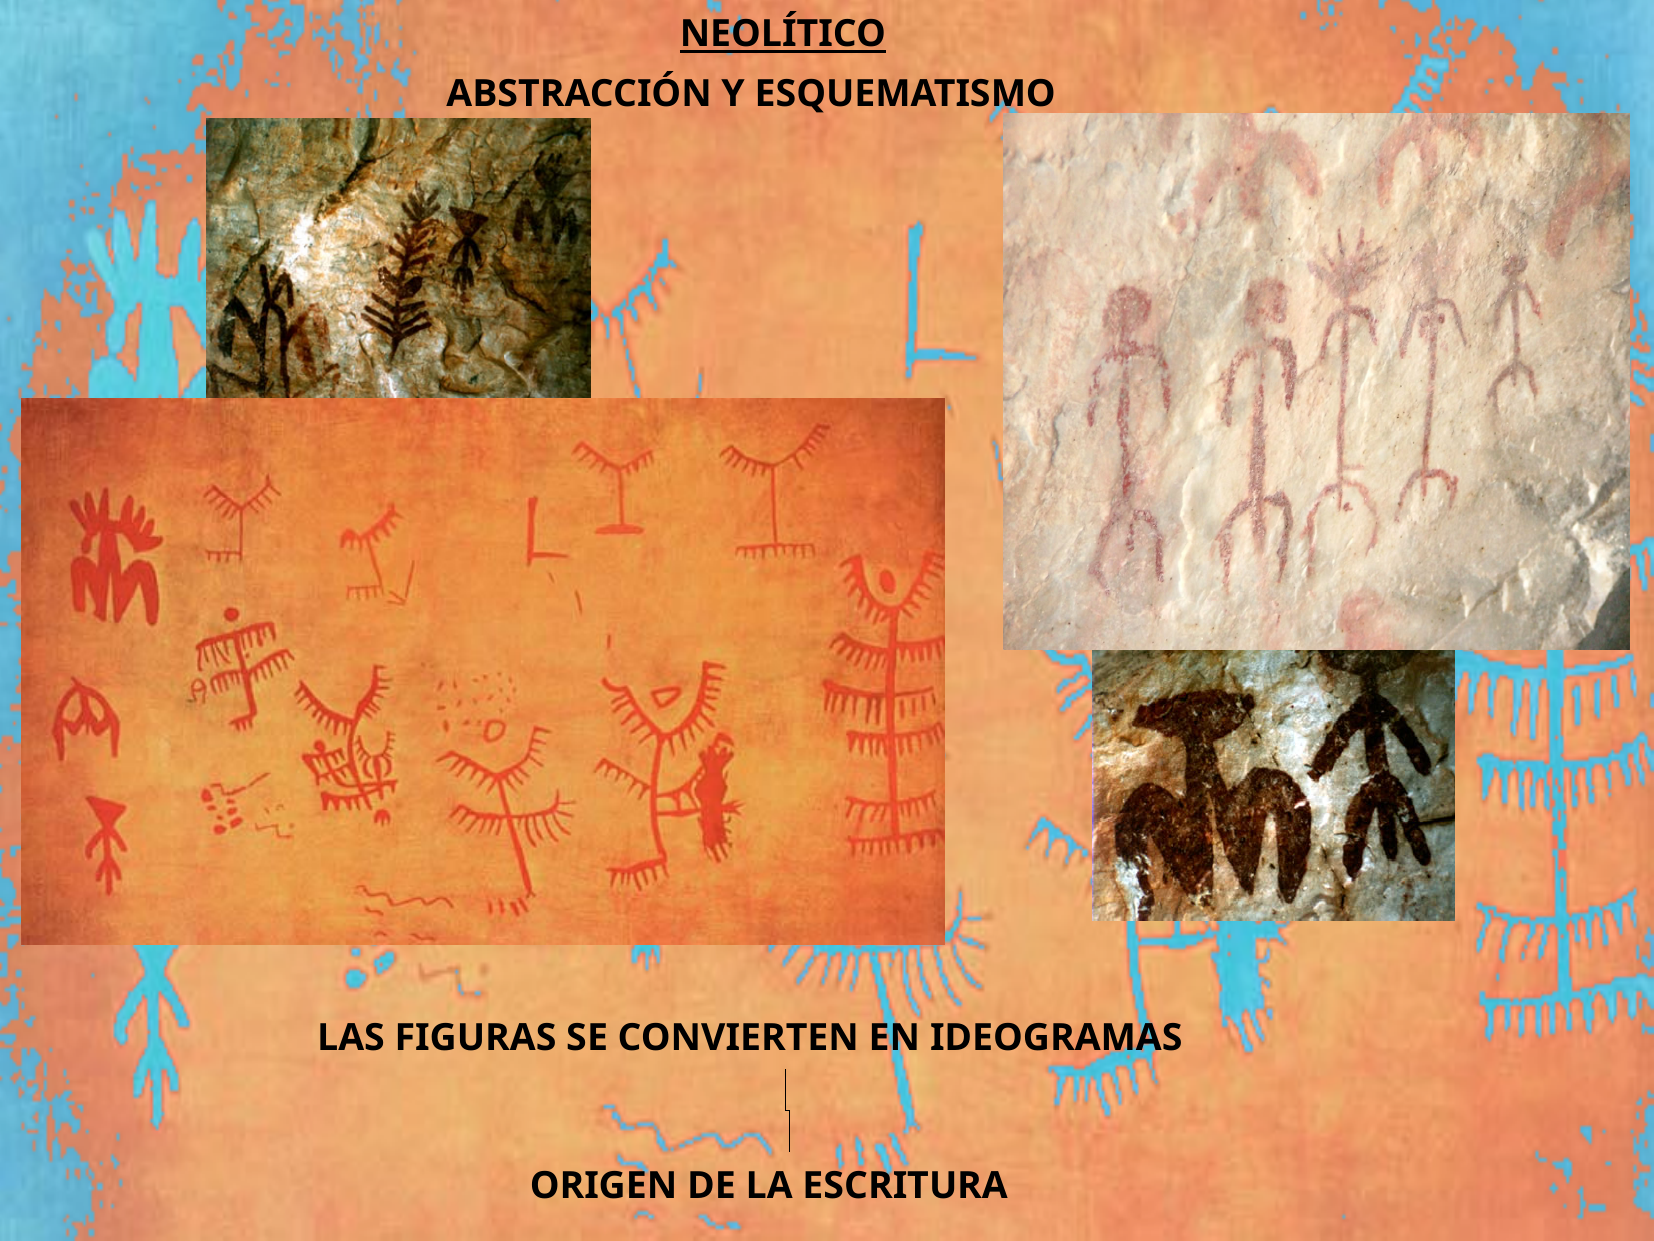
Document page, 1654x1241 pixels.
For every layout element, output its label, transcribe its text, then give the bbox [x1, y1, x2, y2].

text_box NEOLÍTICO [664, 0, 916, 59]
picture [0, 0, 1654, 1241]
text_box LAS FIGURAS SE CONVIERTEN EN IDEOGRAMAS [302, 1003, 1270, 1063]
text_box ABSTRACCIÓN Y ESQUEMATISMO [431, 59, 1123, 119]
text_box ORIGEN DE LA ESCRITURA [515, 1151, 1063, 1212]
